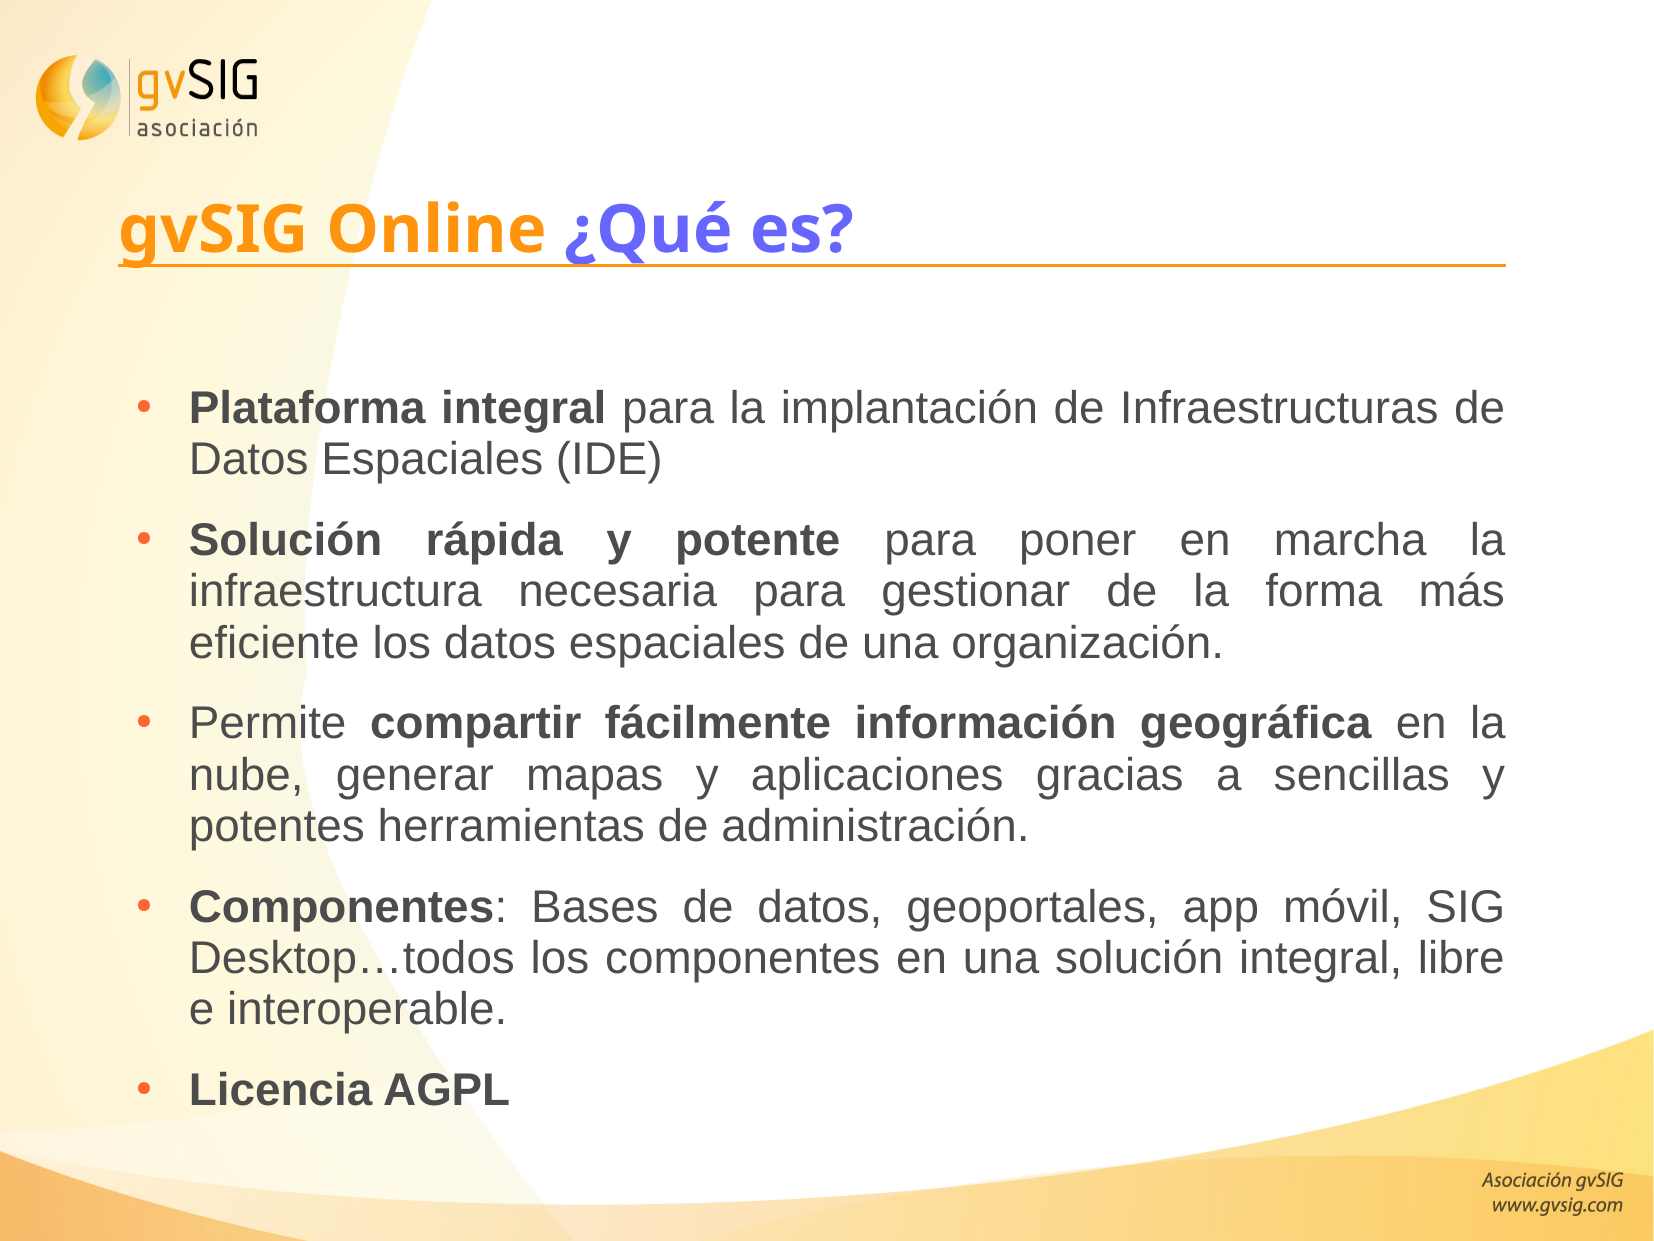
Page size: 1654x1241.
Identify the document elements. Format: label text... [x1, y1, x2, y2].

list Plataforma integral para la implantación de Infraestructuras de Datos Espaciales (IDE) Solución rápida y potente para poner en marcha la infraestructura necesaria para gestionar de la forma más eficiente los datos espaciales de una organización. Permite compartir fácilmente información geográfica en la nube, generar mapas y aplicaciones gracias a sencillas y potentes herramientas de administración. Componentes: Bases de datos, geoportales, app móvil, SIG Desktop…todos los componentes en una solución integral, libre e interoperable. Licencia AGPL [118, 301, 1506, 1124]
picture [0, 0, 1654, 1241]
title gvSIG Online ¿Qué es? [118, 177, 1607, 276]
